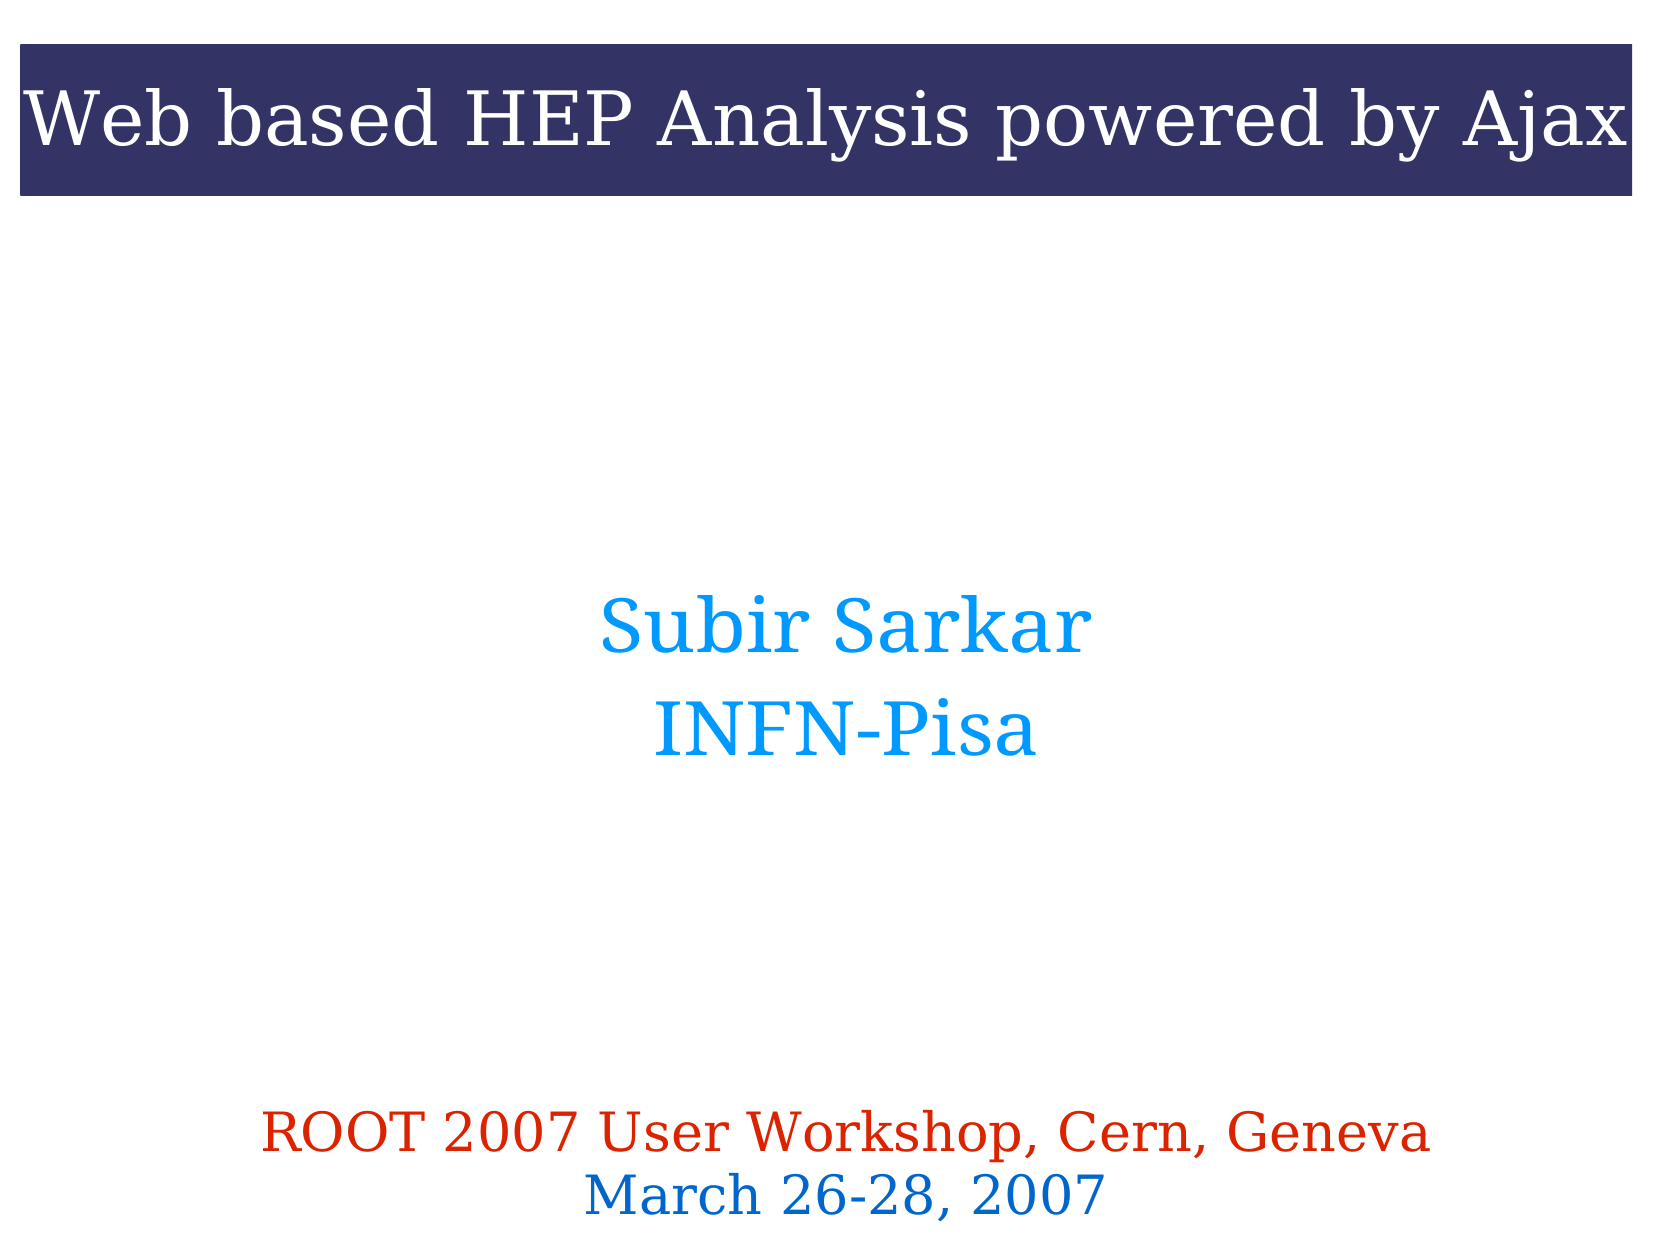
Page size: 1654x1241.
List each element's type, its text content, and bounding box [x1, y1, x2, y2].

subtitle Subir Sarkar INFN-Pisa ROOT 2007 User Workshop, Cern, Geneva March 26-28, 2007 [37, 262, 1621, 1197]
title Web based HEP Analysis powered by Ajax [20, 44, 1633, 196]
